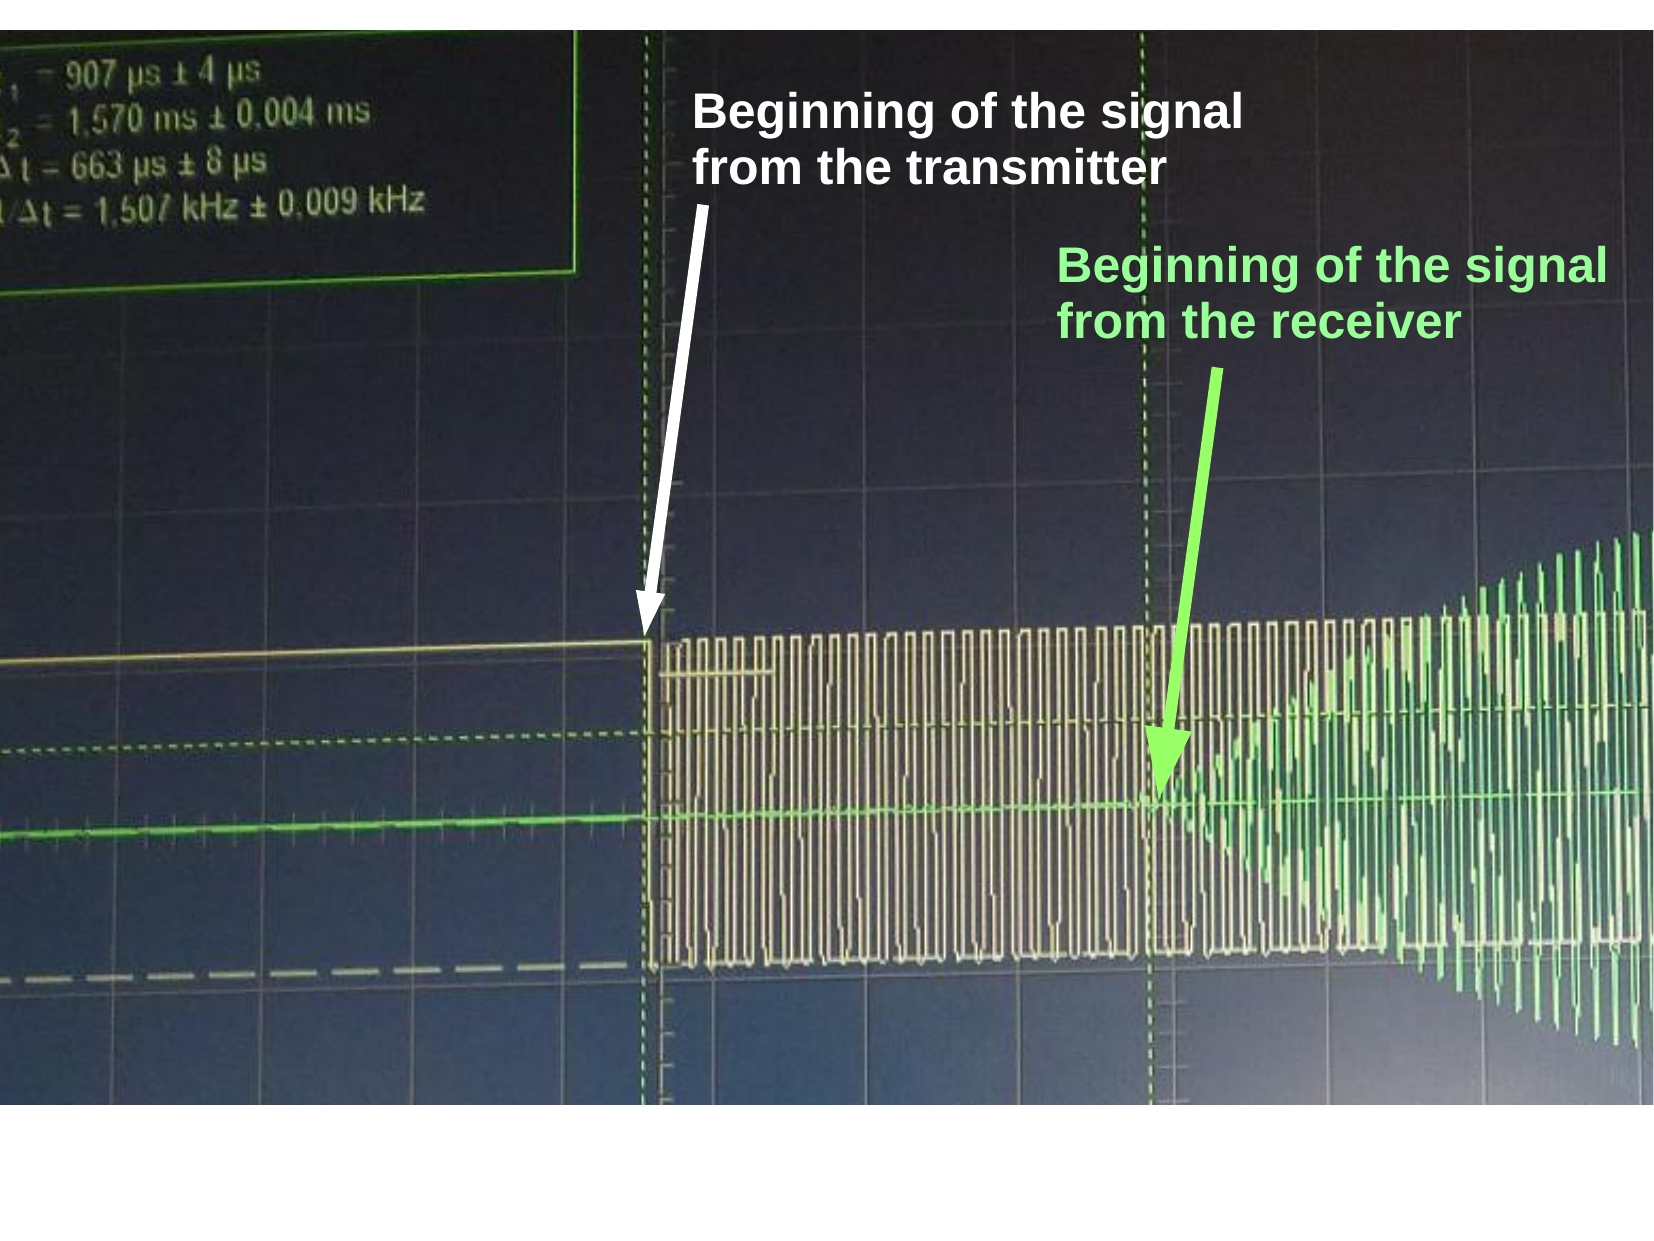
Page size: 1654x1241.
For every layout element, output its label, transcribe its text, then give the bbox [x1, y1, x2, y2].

text_box Beginning of the signal from the transmitter [677, 75, 1272, 205]
text_box Beginning of the signal from the receiver [1041, 230, 1637, 359]
picture [0, 30, 1654, 1105]
